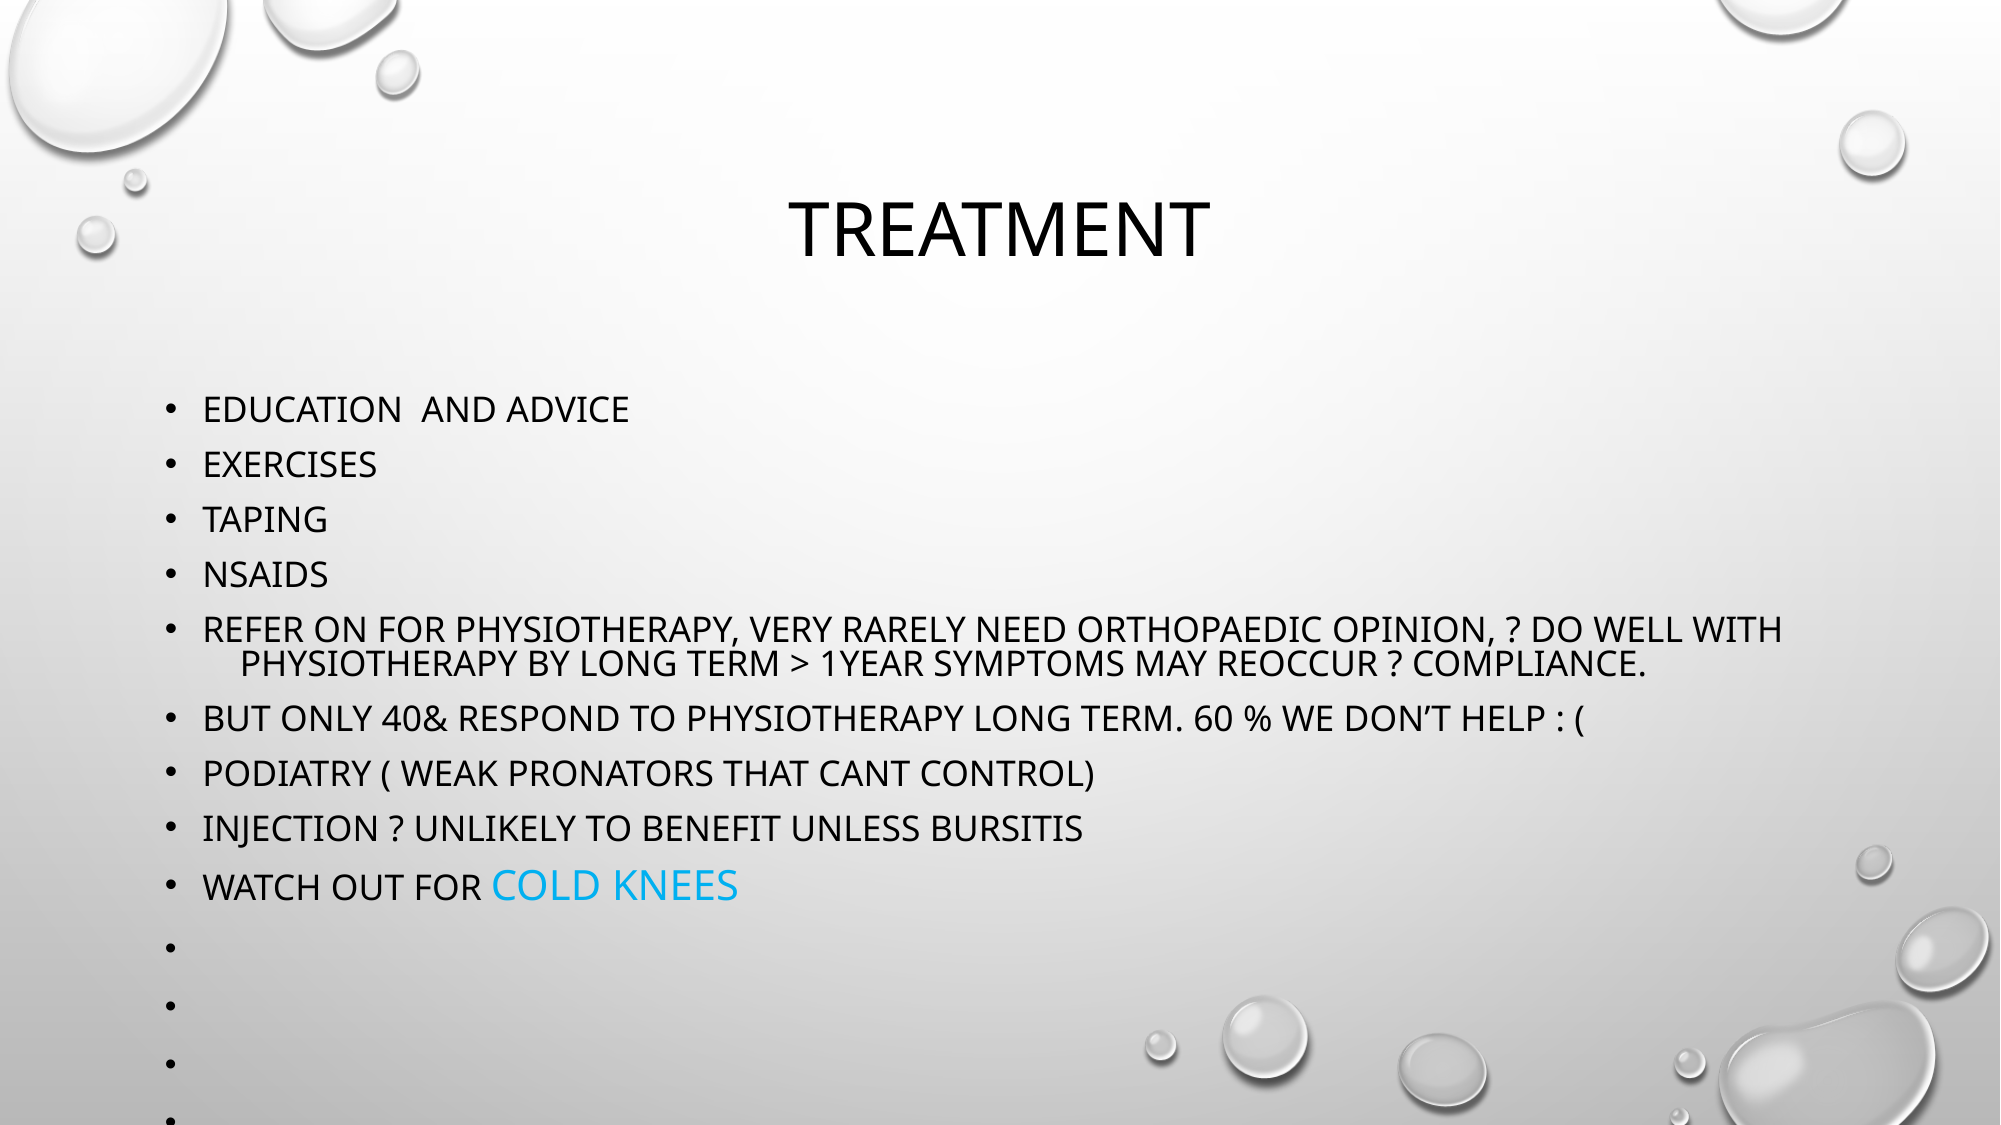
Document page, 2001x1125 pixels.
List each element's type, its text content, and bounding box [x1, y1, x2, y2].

list Education and advice Exercises Taping Nsaids Refer on for physiotherapy, very rarely need orthopaedic opinion, ? do well with physiotherapy by long term > 1year symptoms may reoccur ? Compliance. But only 40& respond to physiotherapy long term. 60 % we don’t help : ( Podiatry ( weak pronators that cant control) Injection ? Unlikely to benefit unless bursitis Watch out for cold knees [149, 388, 1850, 950]
title treatment [149, 101, 1851, 364]
